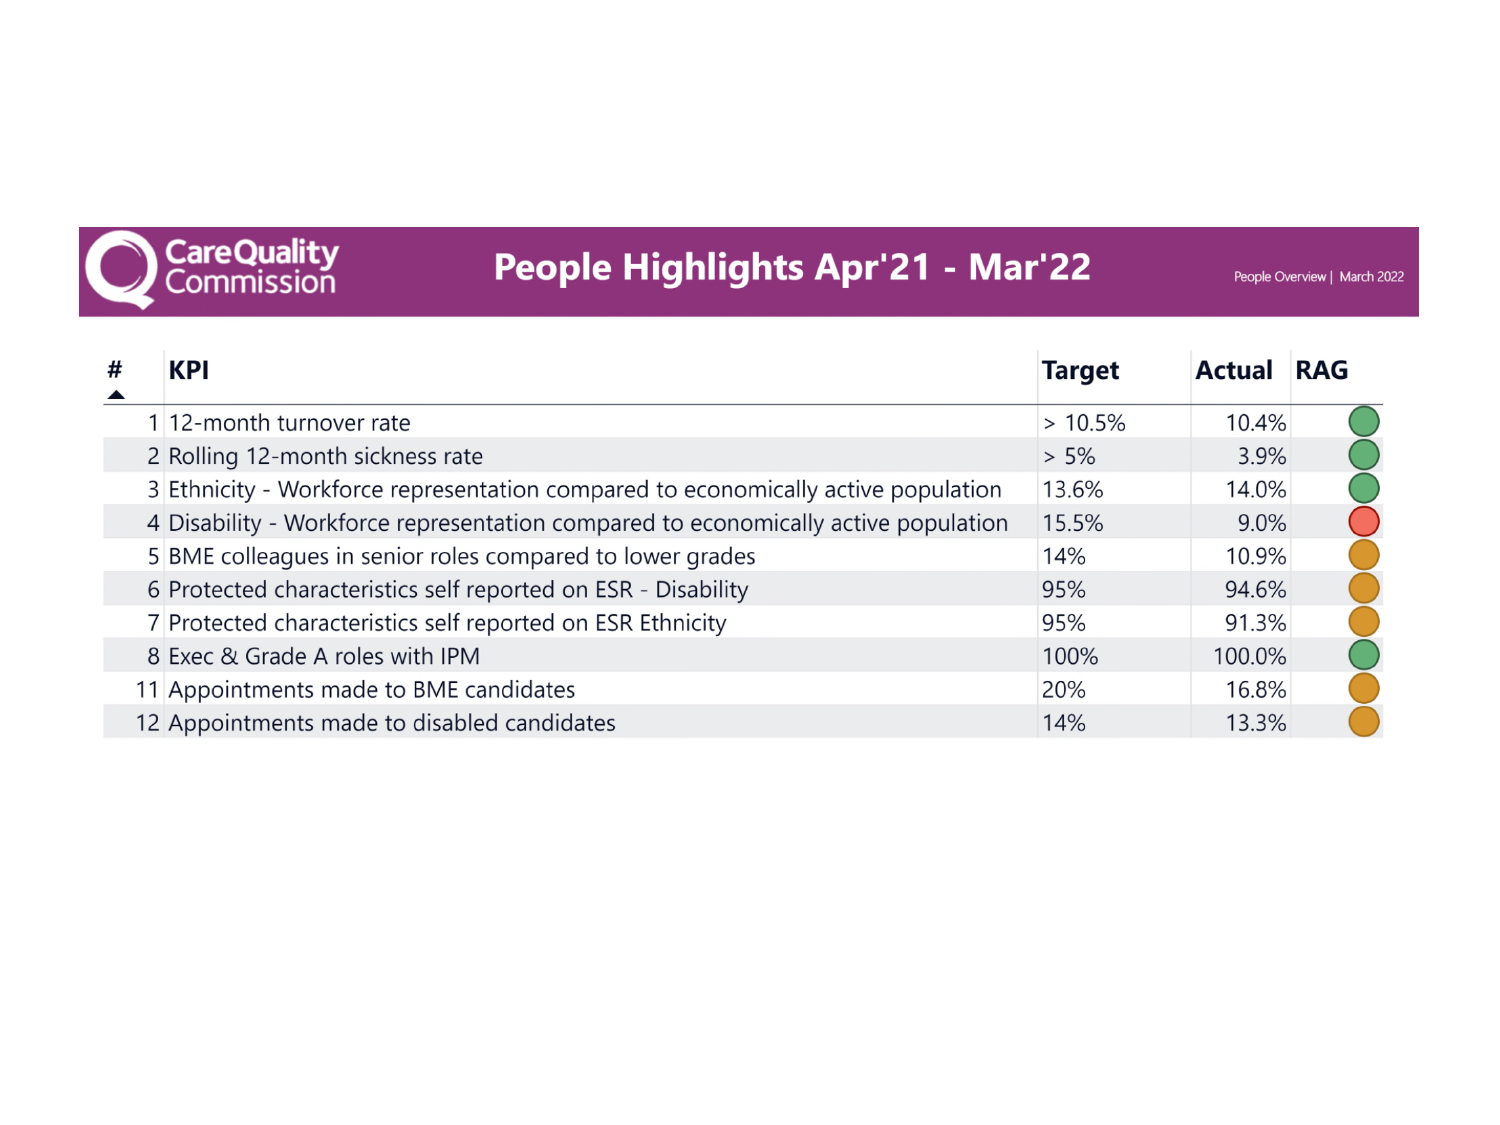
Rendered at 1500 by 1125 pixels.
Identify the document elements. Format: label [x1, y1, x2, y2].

picture [79, 227, 1421, 898]
